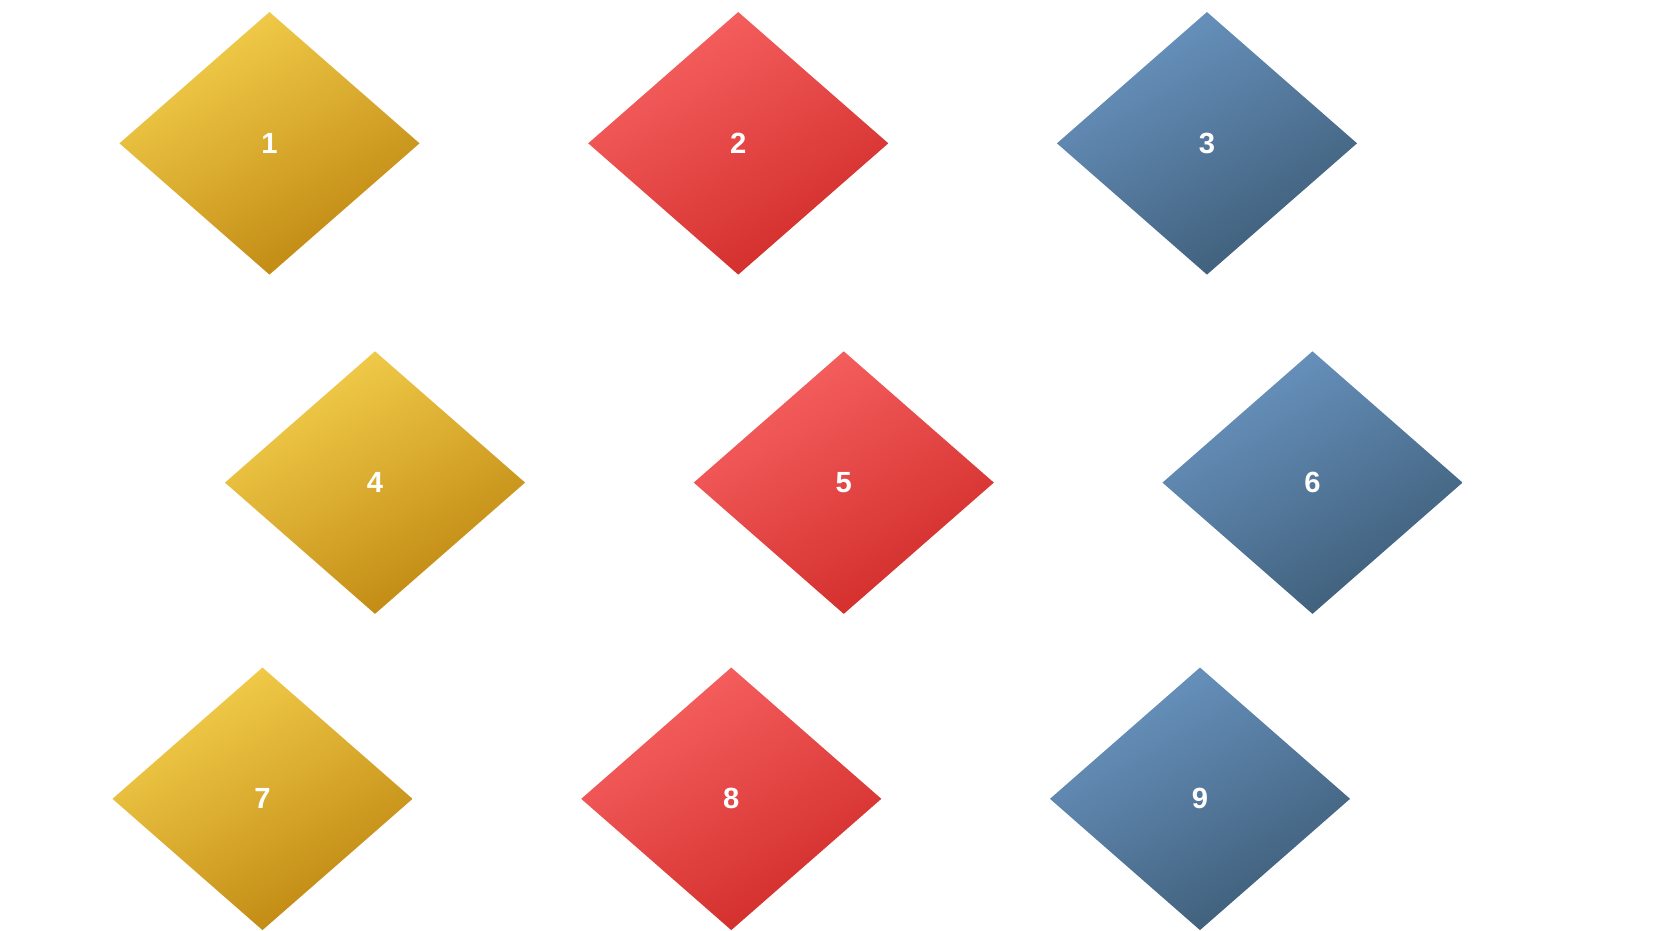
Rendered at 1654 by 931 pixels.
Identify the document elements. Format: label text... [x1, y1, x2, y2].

text_box 9 [1050, 667, 1351, 931]
text_box 1 [119, 12, 420, 275]
text_box 6 [1162, 351, 1463, 614]
text_box 3 [1056, 12, 1358, 275]
text_box 4 [225, 351, 526, 614]
text_box 5 [693, 351, 994, 614]
text_box 2 [588, 12, 889, 275]
text_box 8 [581, 667, 882, 931]
text_box 7 [112, 667, 413, 931]
